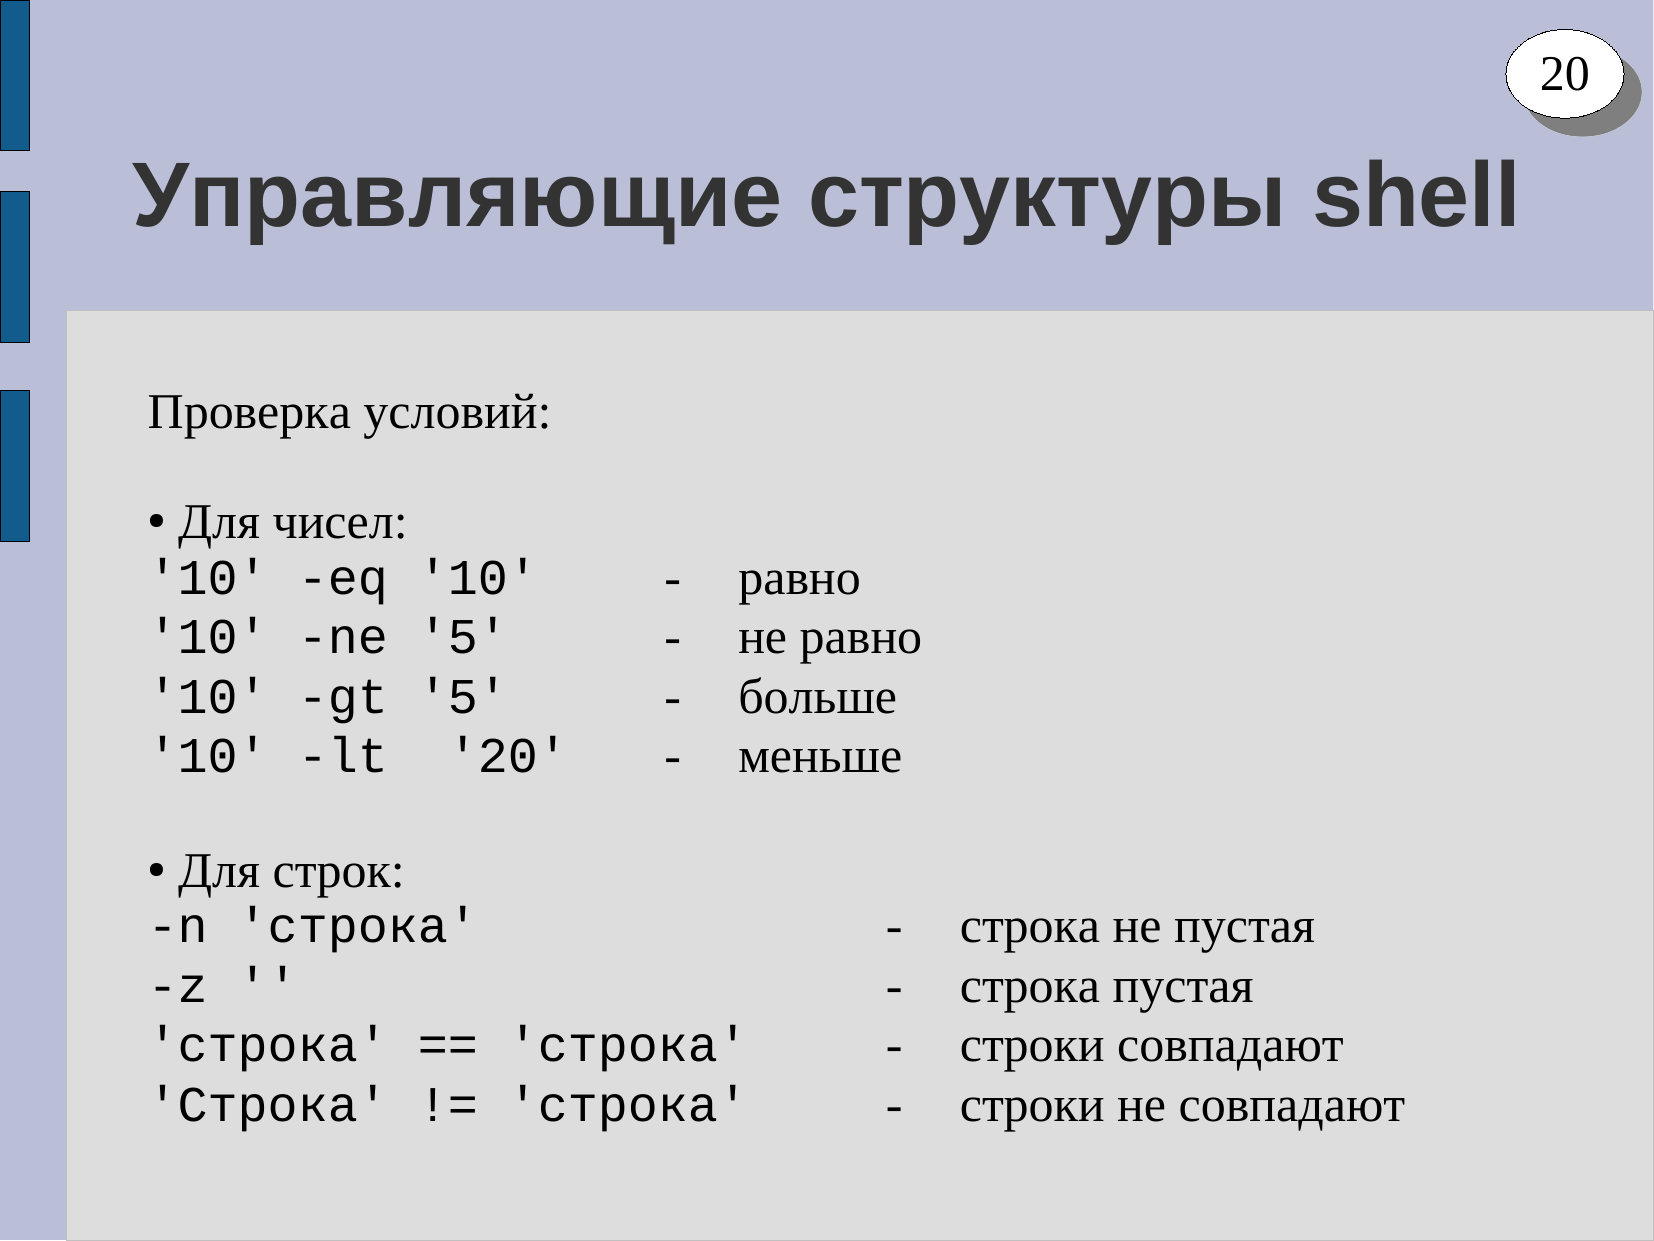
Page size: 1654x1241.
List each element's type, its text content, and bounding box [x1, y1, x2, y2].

title Управляющие структуры shell [121, 91, 1534, 299]
text_box 20 [1505, 29, 1625, 119]
text_box Проверка условий: Для чисел: '10' -eq '10' - равно '10' -ne '5' - не равно '10' -gt '5' - больше '10' -lt '20' - меньше Для строк: -n 'строка' - строка не пустая -z '' - строка пустая 'строка' == 'строка' - строки совпадают 'Строка' != 'строка' - строки не совпадают [147, 383, 1406, 1137]
